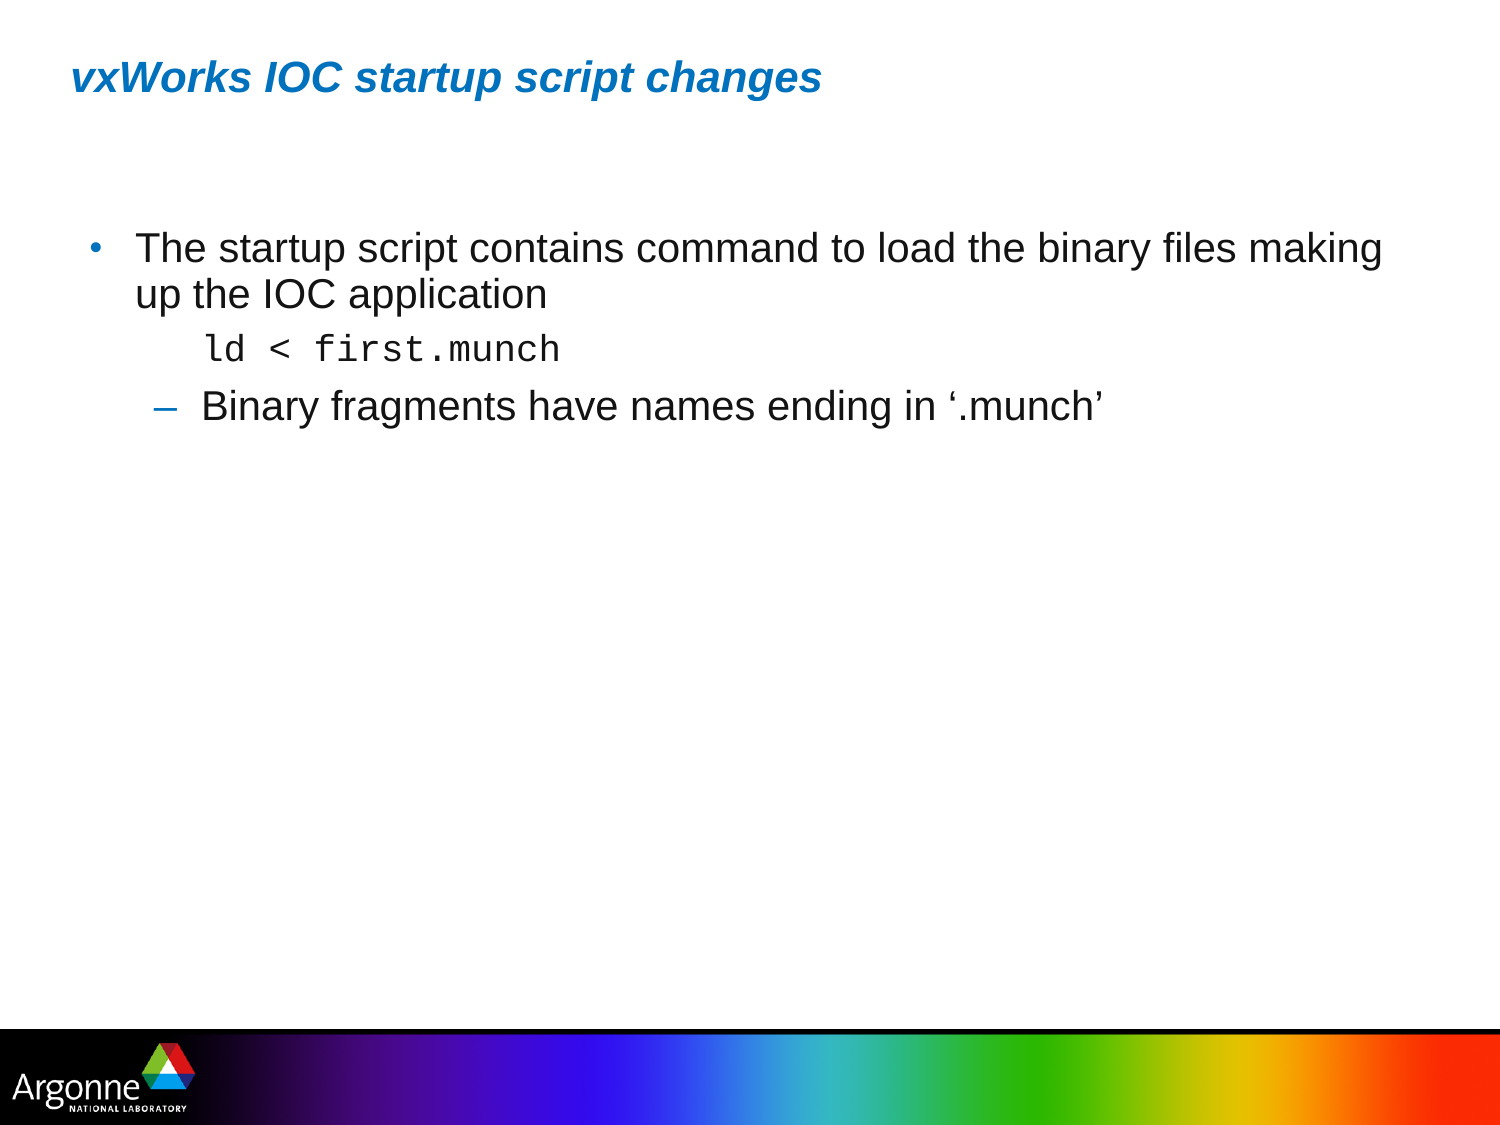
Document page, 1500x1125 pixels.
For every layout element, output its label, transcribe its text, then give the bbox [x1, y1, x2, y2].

picture [0, 1029, 1500, 1125]
list The startup script contains command to load the binary files making up the IOC application ld < first.munch Binary fragments have names ending in ‘.munch’ [73, 216, 1424, 574]
title vxWorks IOC startup script changes [55, 57, 1361, 113]
